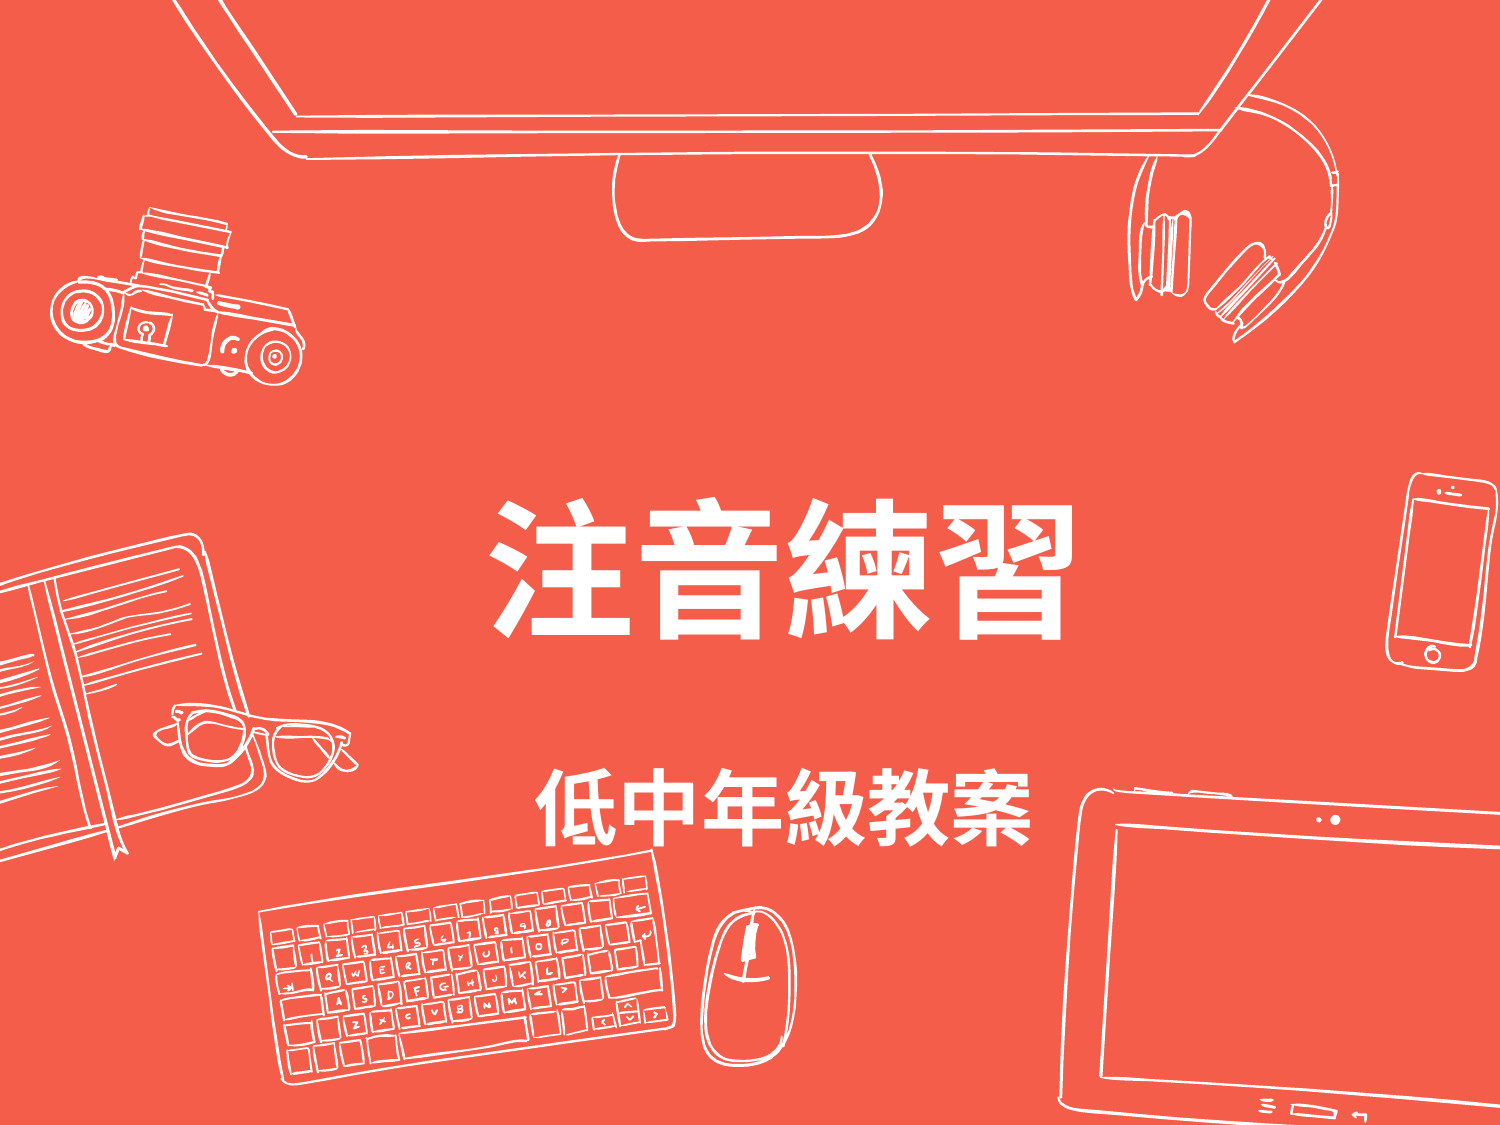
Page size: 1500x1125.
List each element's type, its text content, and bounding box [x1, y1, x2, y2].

text_box 注音練習 低中年級教案 [117, 281, 1452, 915]
